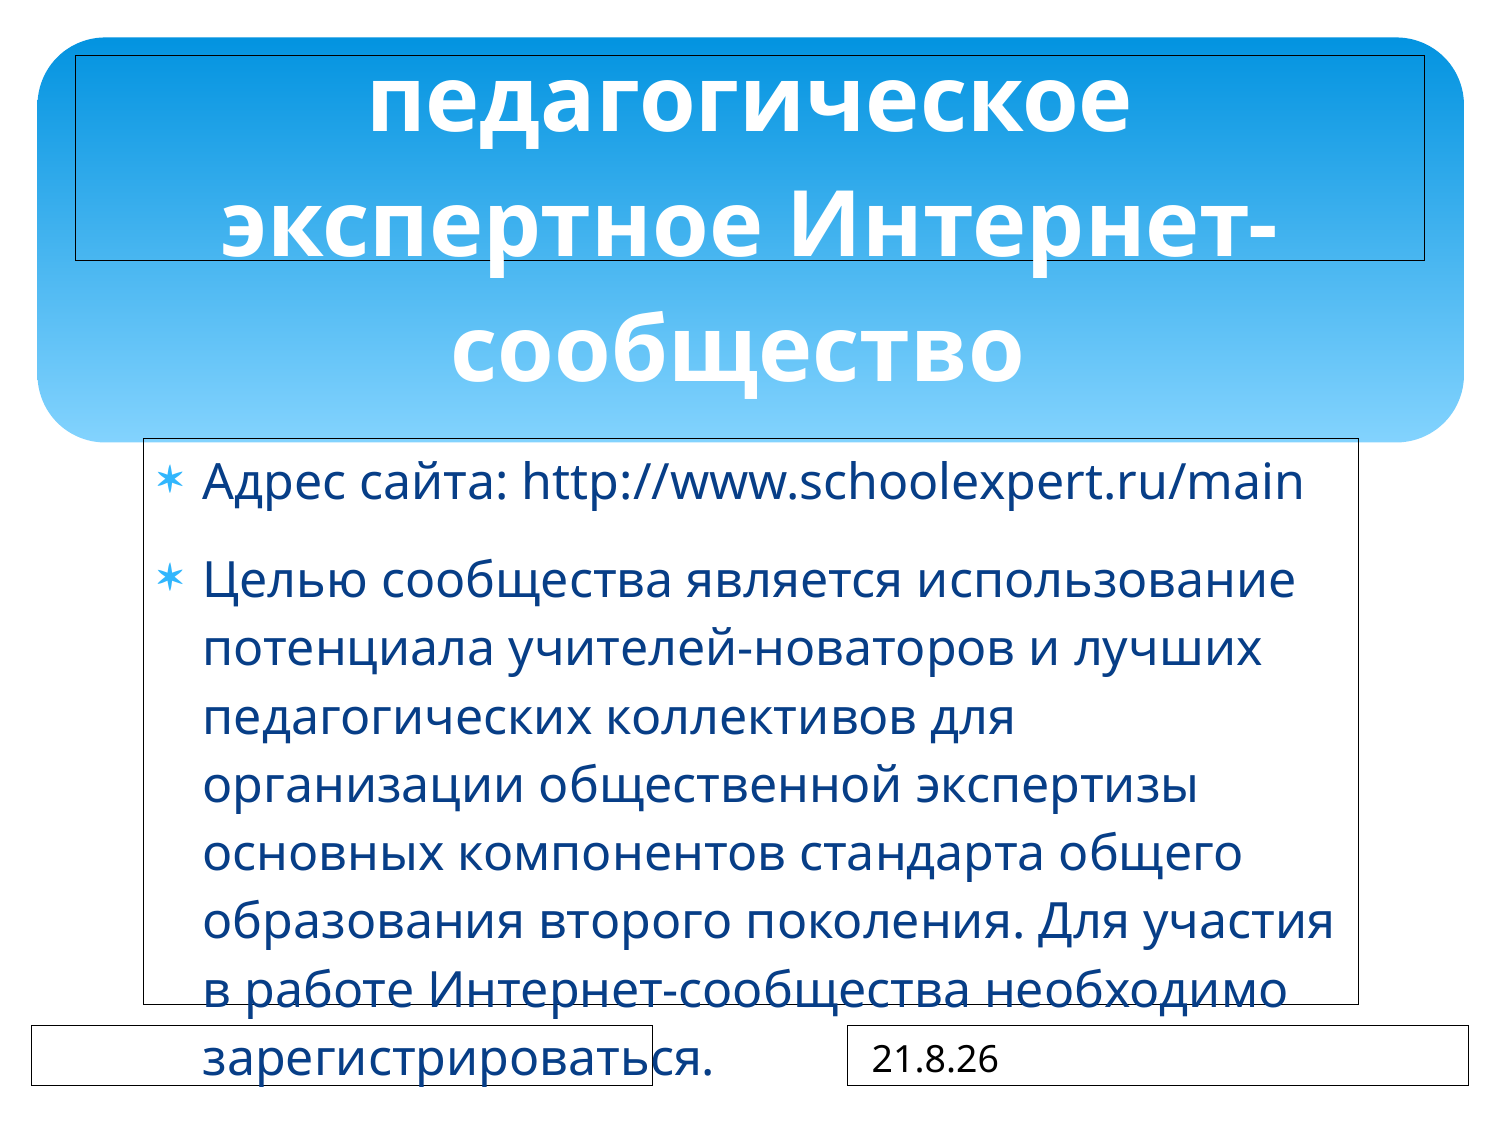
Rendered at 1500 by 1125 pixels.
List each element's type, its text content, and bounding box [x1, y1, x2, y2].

list Адрес сайта: http://www.schoolexpert.ru/main Целью сообщества является использование потенциала учителей-новаторов и лучших педагогических коллективов для организации общественной экспертизы основных компонентов стандарта общего образования второго поколения. Для участия в работе Интернет-сообщества необходимо зарегистрироваться. [143, 438, 1359, 1005]
title Общероссийское педагогическое экспертное Интернет-сообщество [75, 55, 1425, 261]
